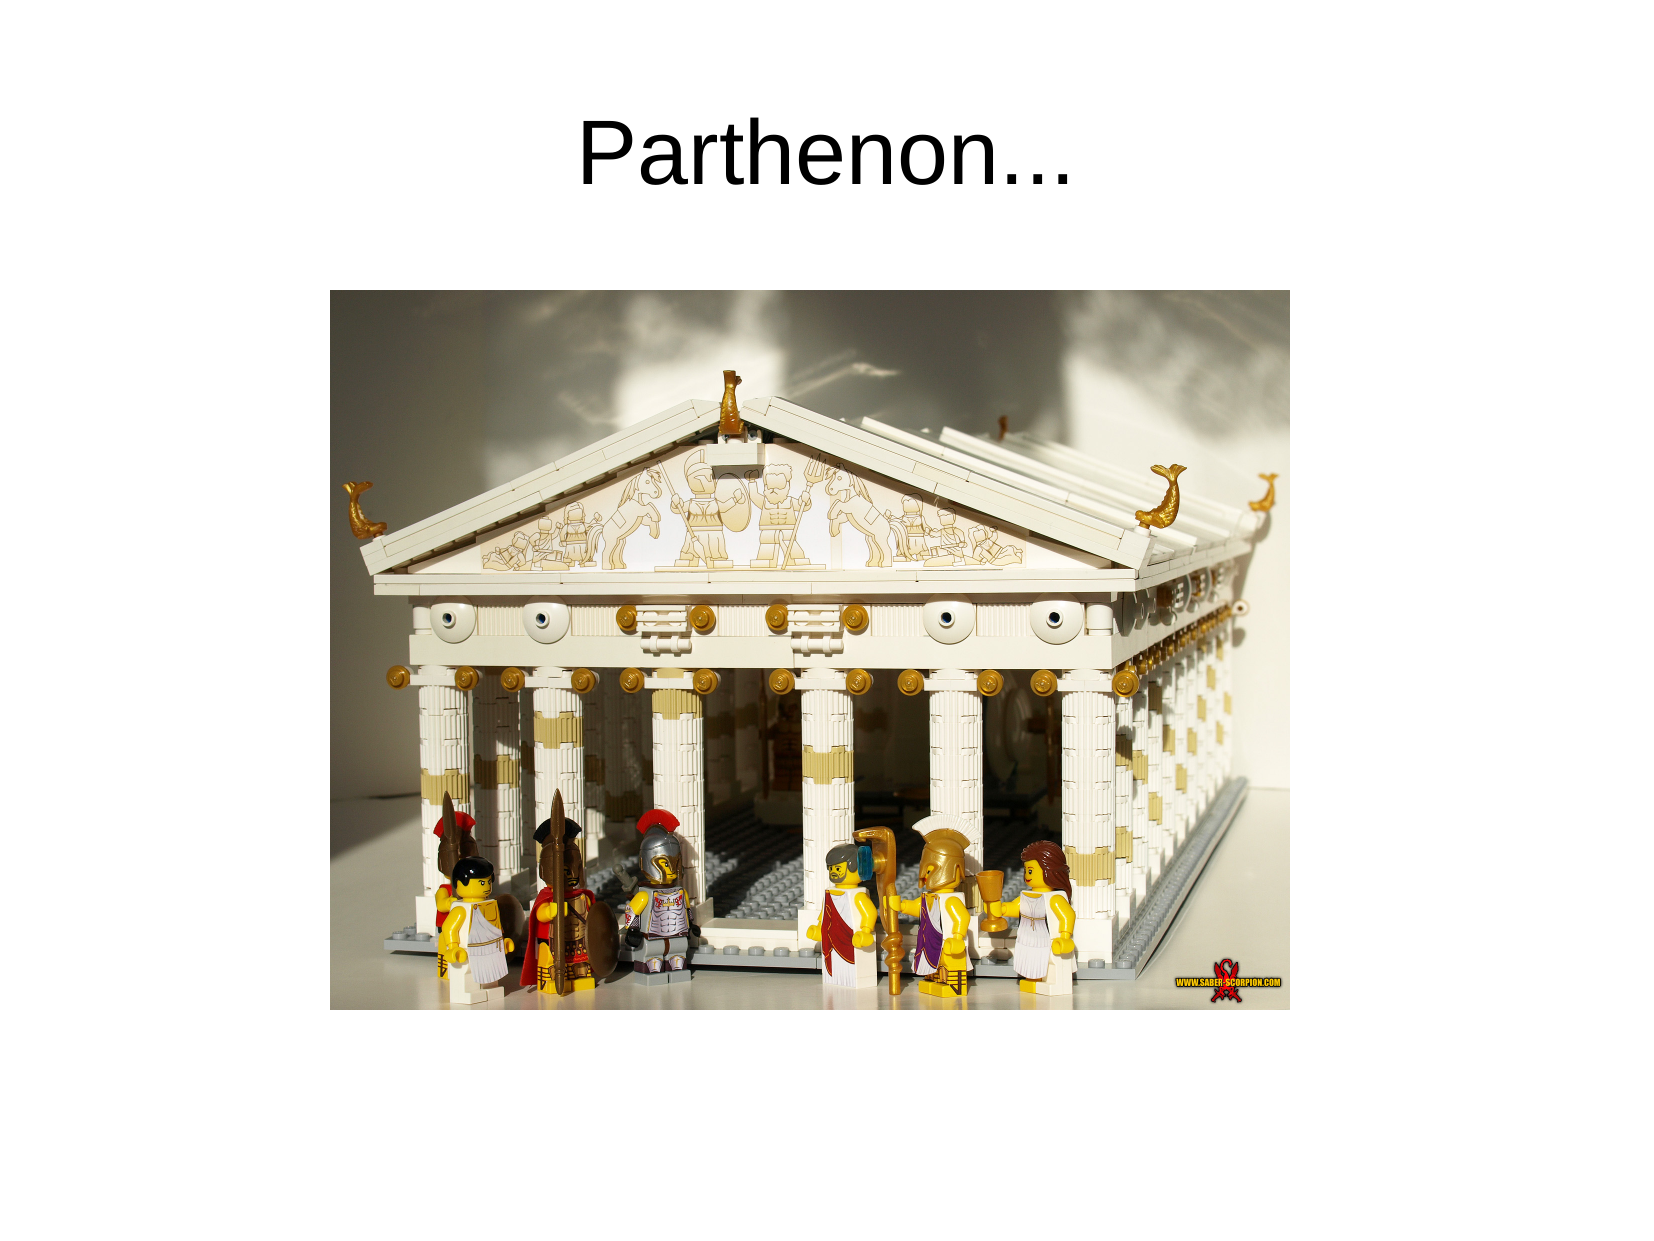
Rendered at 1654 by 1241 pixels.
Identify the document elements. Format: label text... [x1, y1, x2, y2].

picture [330, 290, 1290, 1010]
title Parthenon... [82, 49, 1571, 257]
